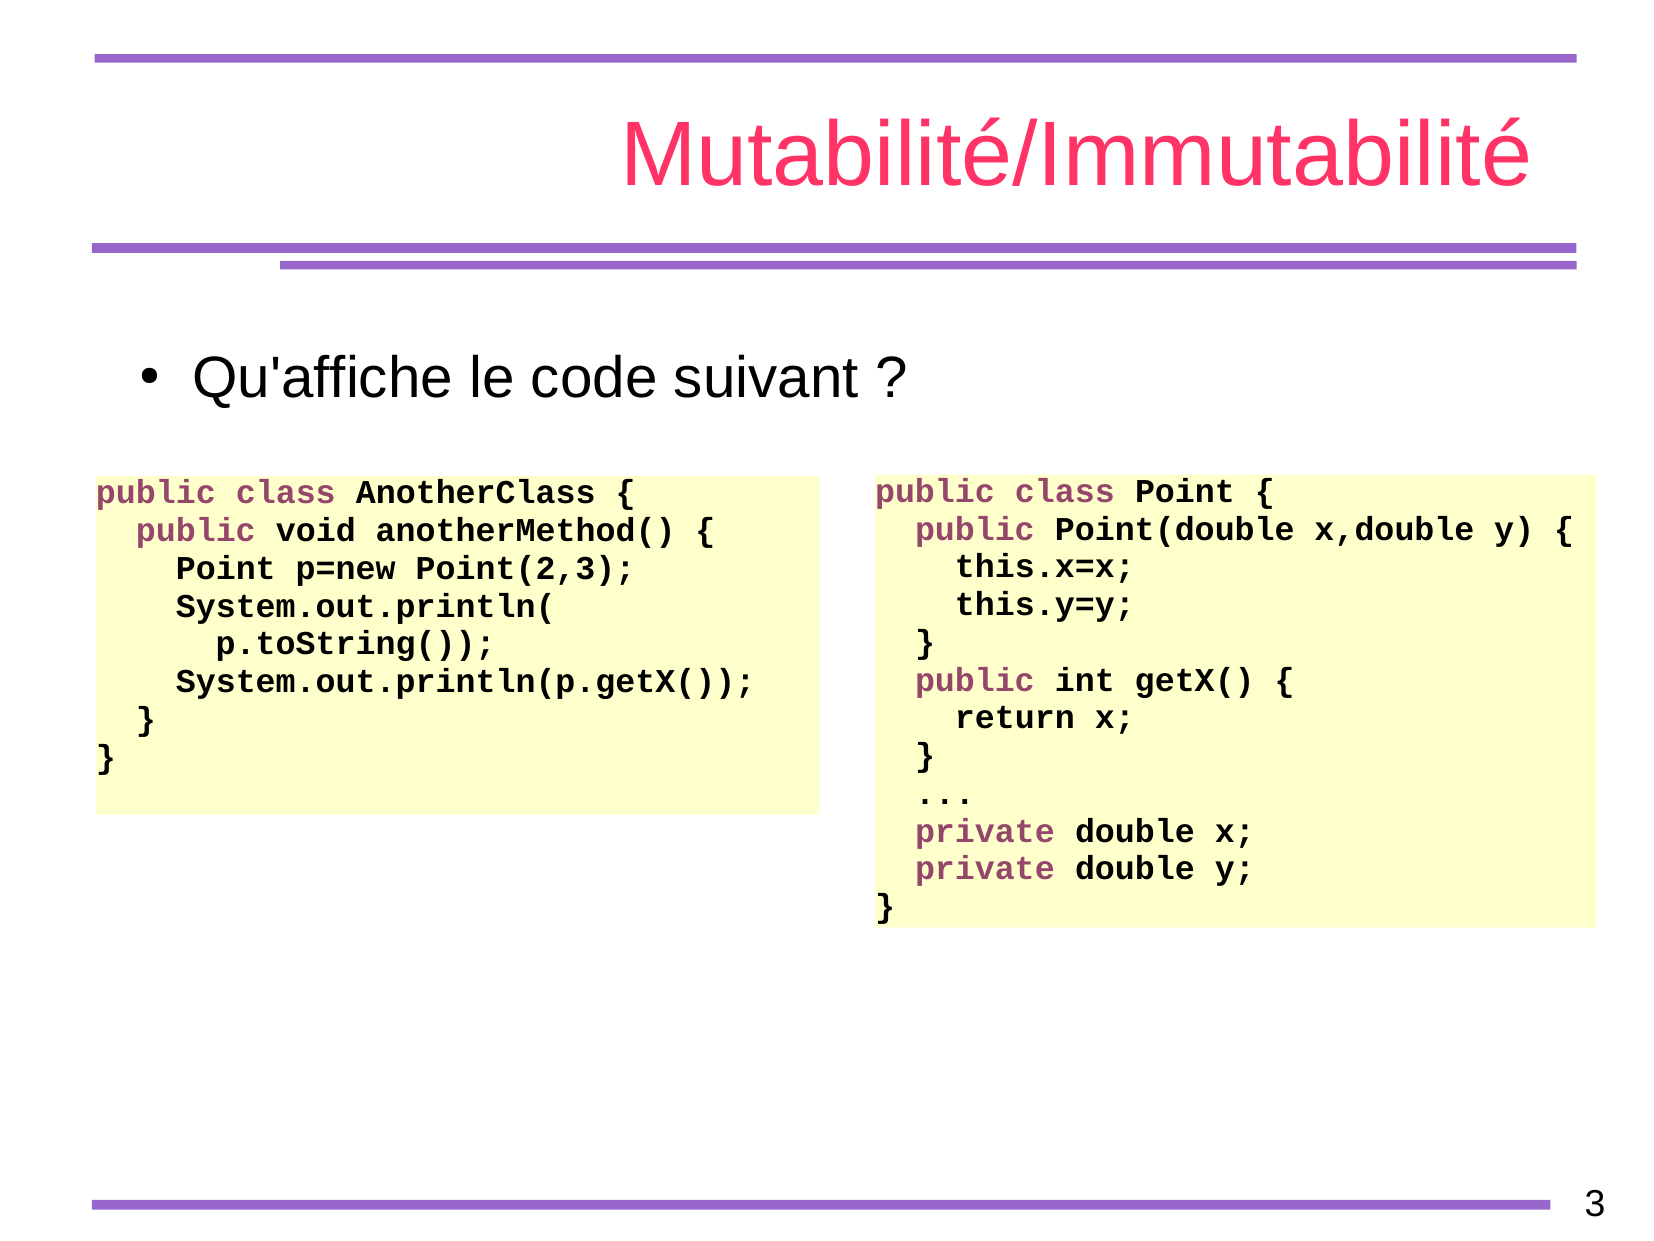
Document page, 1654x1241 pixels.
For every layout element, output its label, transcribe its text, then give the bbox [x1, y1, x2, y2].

text_box public class AnotherClass { public void anotherMethod() { Point p=new Point(2,3); System.out.println( p.toString()); System.out.println(p.getX()); } } [95, 476, 820, 815]
list Qu'affiche le code suivant ? [121, 344, 1534, 439]
title Mutabilité/Immutabilité [121, 49, 1534, 257]
text_box public class Point { public Point(double x,double y) { this.x=x; this.y=y; } public int getX() { return x; } ... private double x; private double y; } [875, 474, 1597, 928]
